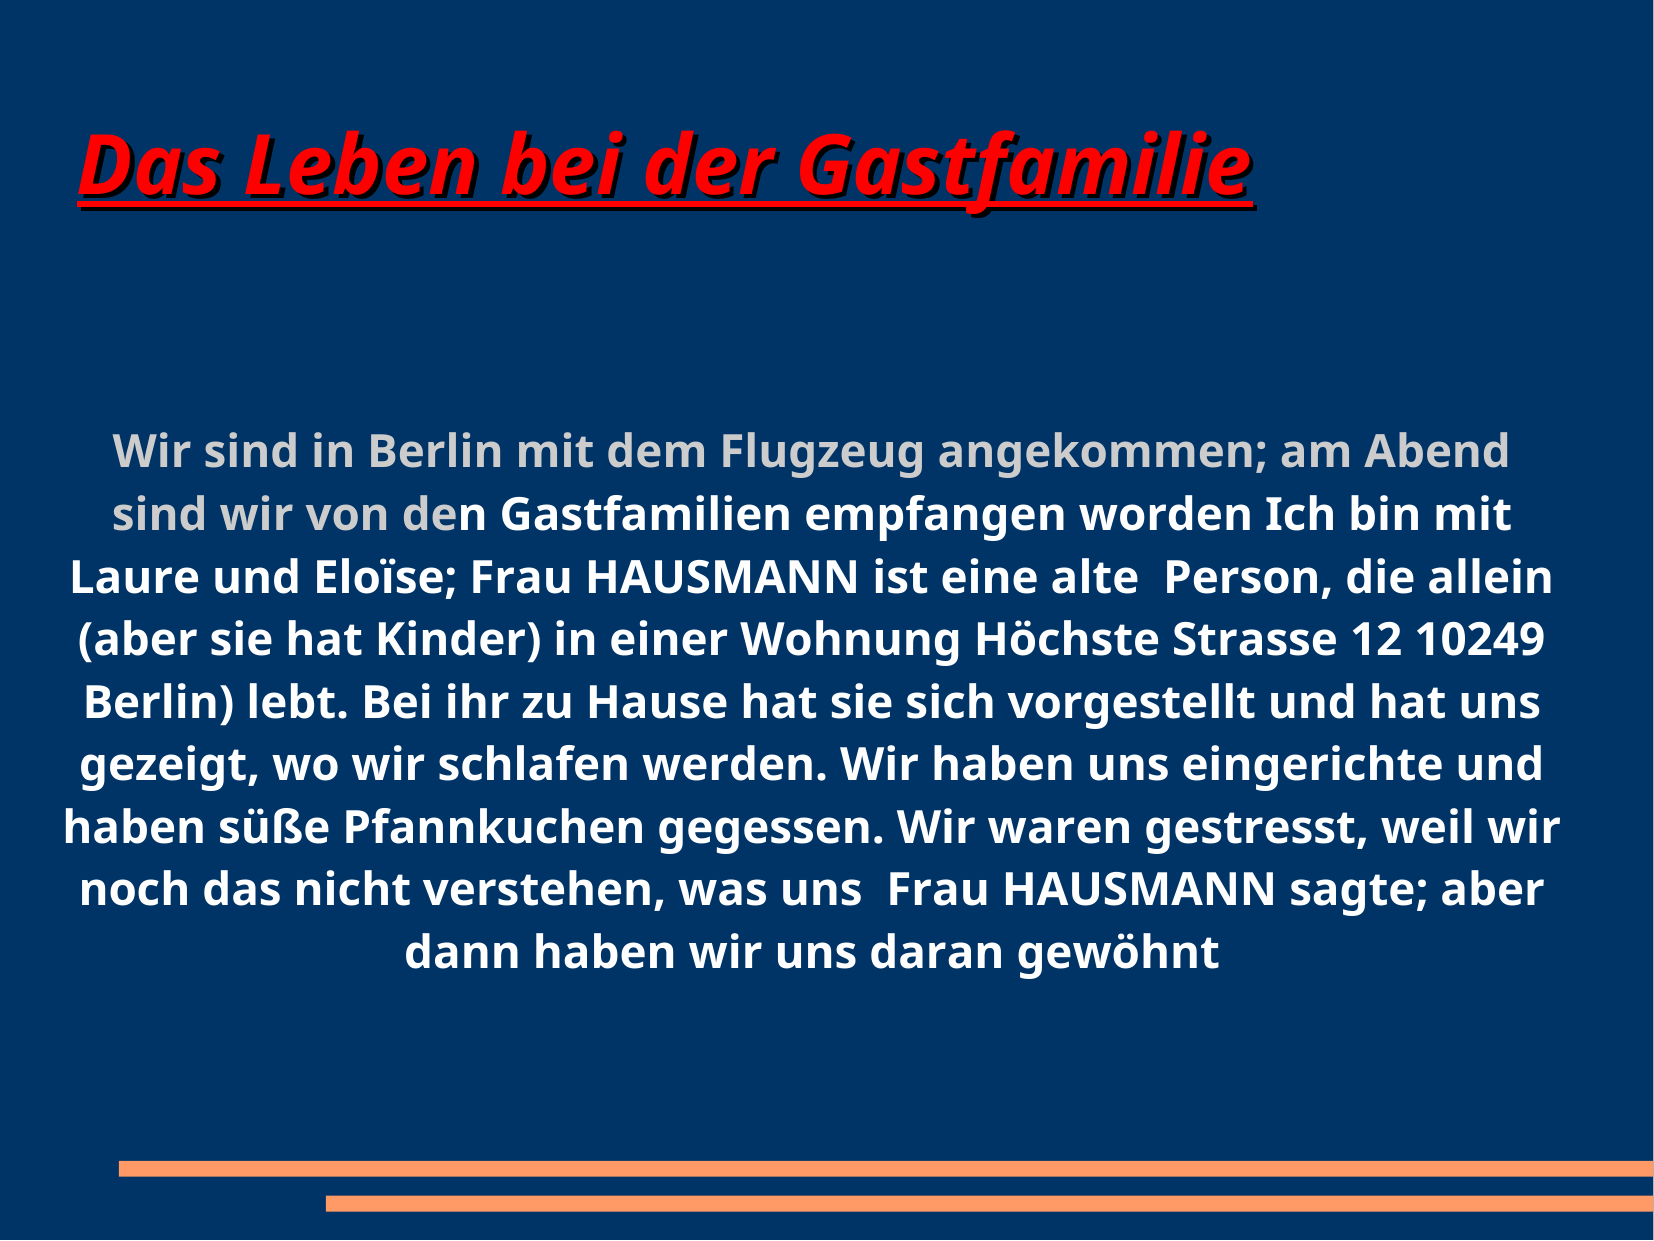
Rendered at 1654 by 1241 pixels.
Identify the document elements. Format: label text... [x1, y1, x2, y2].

text_box [106, 324, 1595, 1144]
text_box Wir sind in Berlin mit dem Flugzeug angekommen; am Abend sind wir von den Gastfamilien empfangen worden Ich bin mit Laure und Eloïse; Frau HAUSMANN ist eine alte Person, die allein (aber sie hat Kinder) in einer Wohnung Höchste Strasse 12 10249 Berlin) lebt. Bei ihr zu Hause hat sie sich vorgestellt und hat uns gezeigt, wo wir schlafen werden. Wir haben uns eingerichte und haben süße Pfannkuchen gegessen. Wir waren gestresst, weil wir noch das nicht verstehen, was uns Frau HAUSMANN sagte; aber dann haben wir uns daran gewöhnt [59, 413, 1565, 988]
title Das Leben bei der Gastfamilie [76, 58, 1565, 266]
